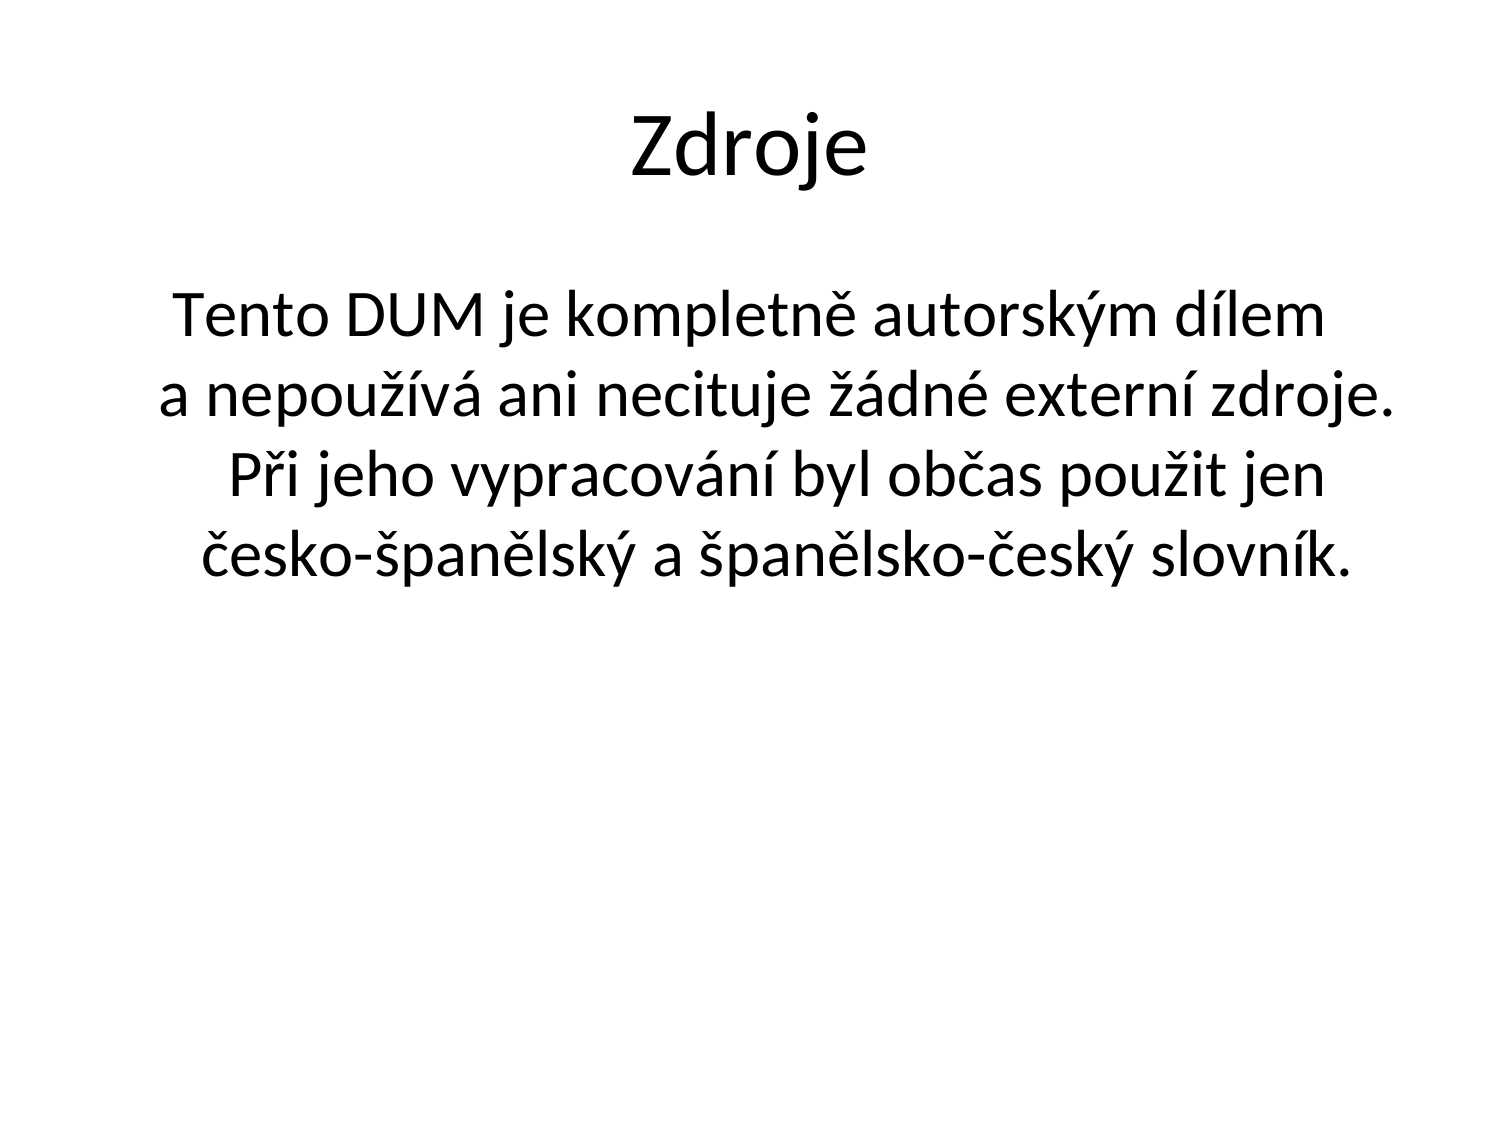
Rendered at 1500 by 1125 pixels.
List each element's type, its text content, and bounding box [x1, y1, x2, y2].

list Tento DUM je kompletně autorským dílem a nepoužívá ani necituje žádné externí zdroje. Při jeho vypracování byl občas použit jen česko-španělský a španělsko-český slovník. [75, 262, 1426, 1006]
title Zdroje [75, 45, 1426, 233]
